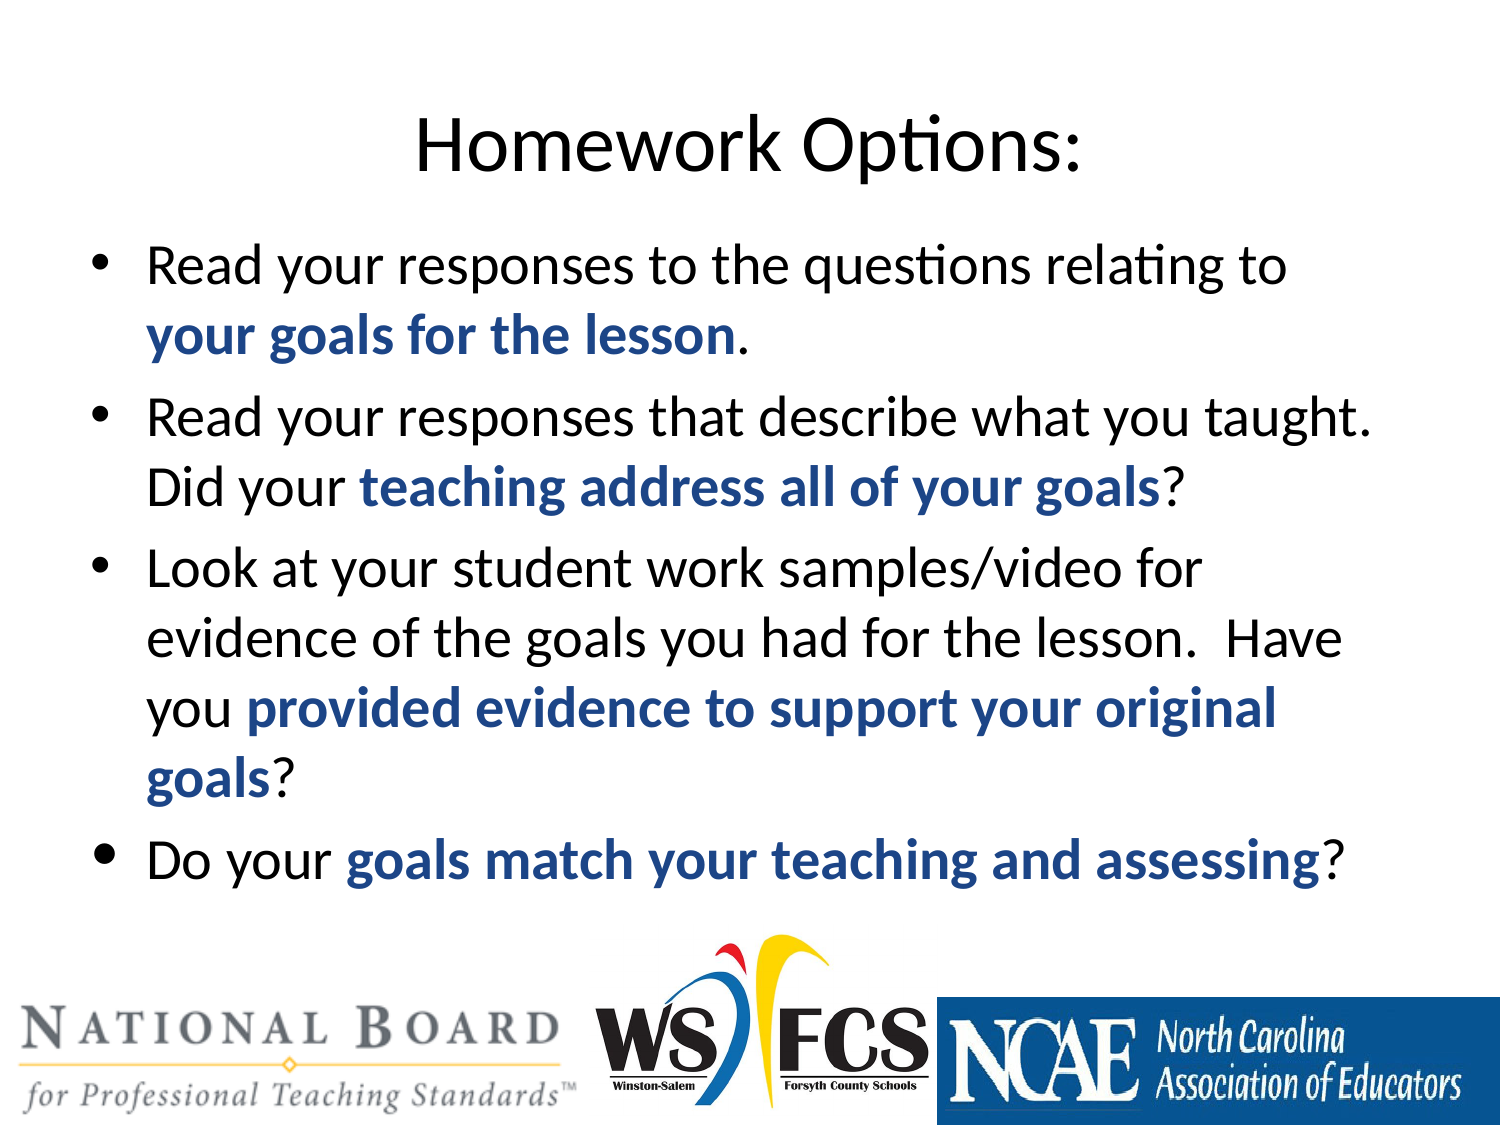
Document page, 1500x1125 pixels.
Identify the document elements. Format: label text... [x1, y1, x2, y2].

title Homework Options: [75, 45, 1425, 218]
picture [0, 962, 1500, 1125]
list Read your responses to the questions relating to your goals for the lesson. Read your responses that describe what you taught. Did your teaching address all of your goals? Look at your student work samples/video for evidence of the goals you had for the lesson. Have you provided evidence to support your original goals? Do your goals match your teaching and assessing? [75, 218, 1425, 962]
